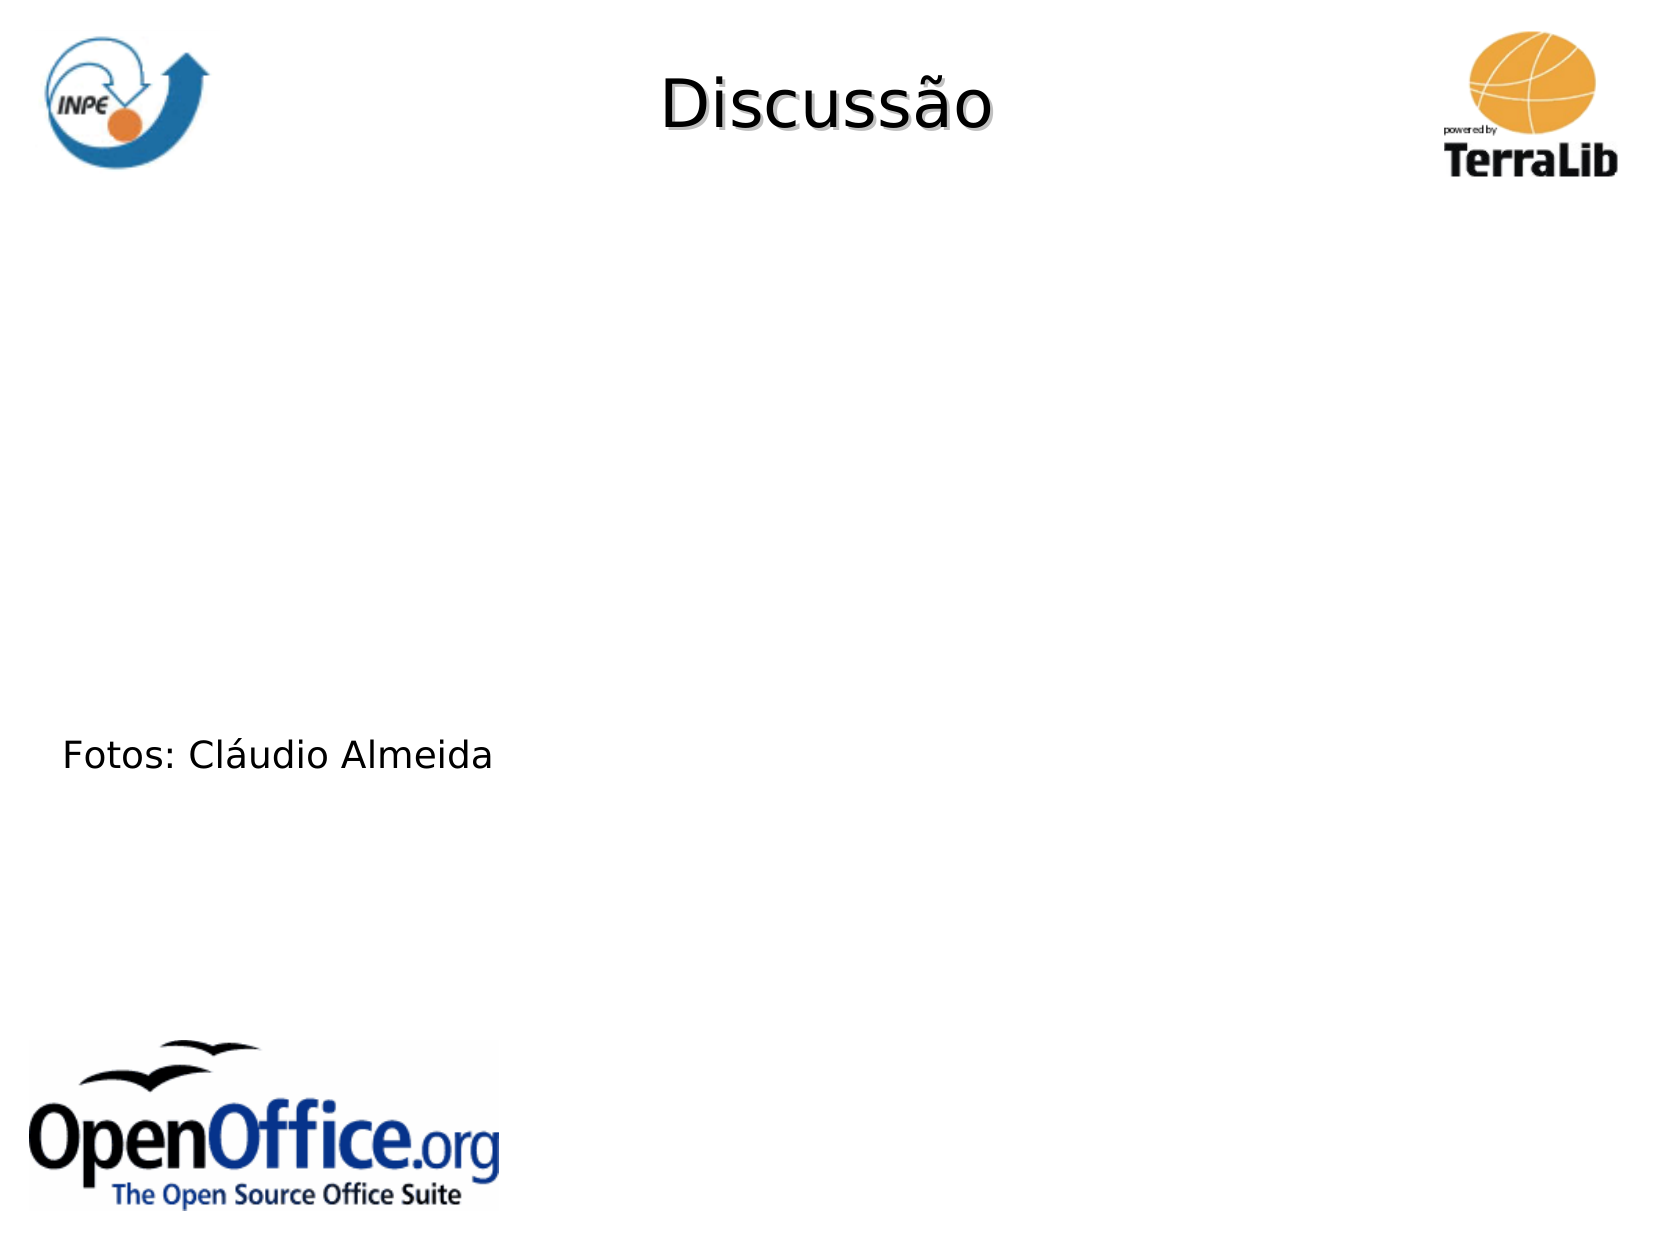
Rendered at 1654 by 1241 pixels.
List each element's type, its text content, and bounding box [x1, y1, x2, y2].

picture [35, 29, 220, 178]
text_box Fotos: Cláudio Almeida [47, 726, 550, 785]
picture [29, 1040, 499, 1211]
title Discussão [206, 33, 1447, 176]
picture [1443, 29, 1619, 178]
